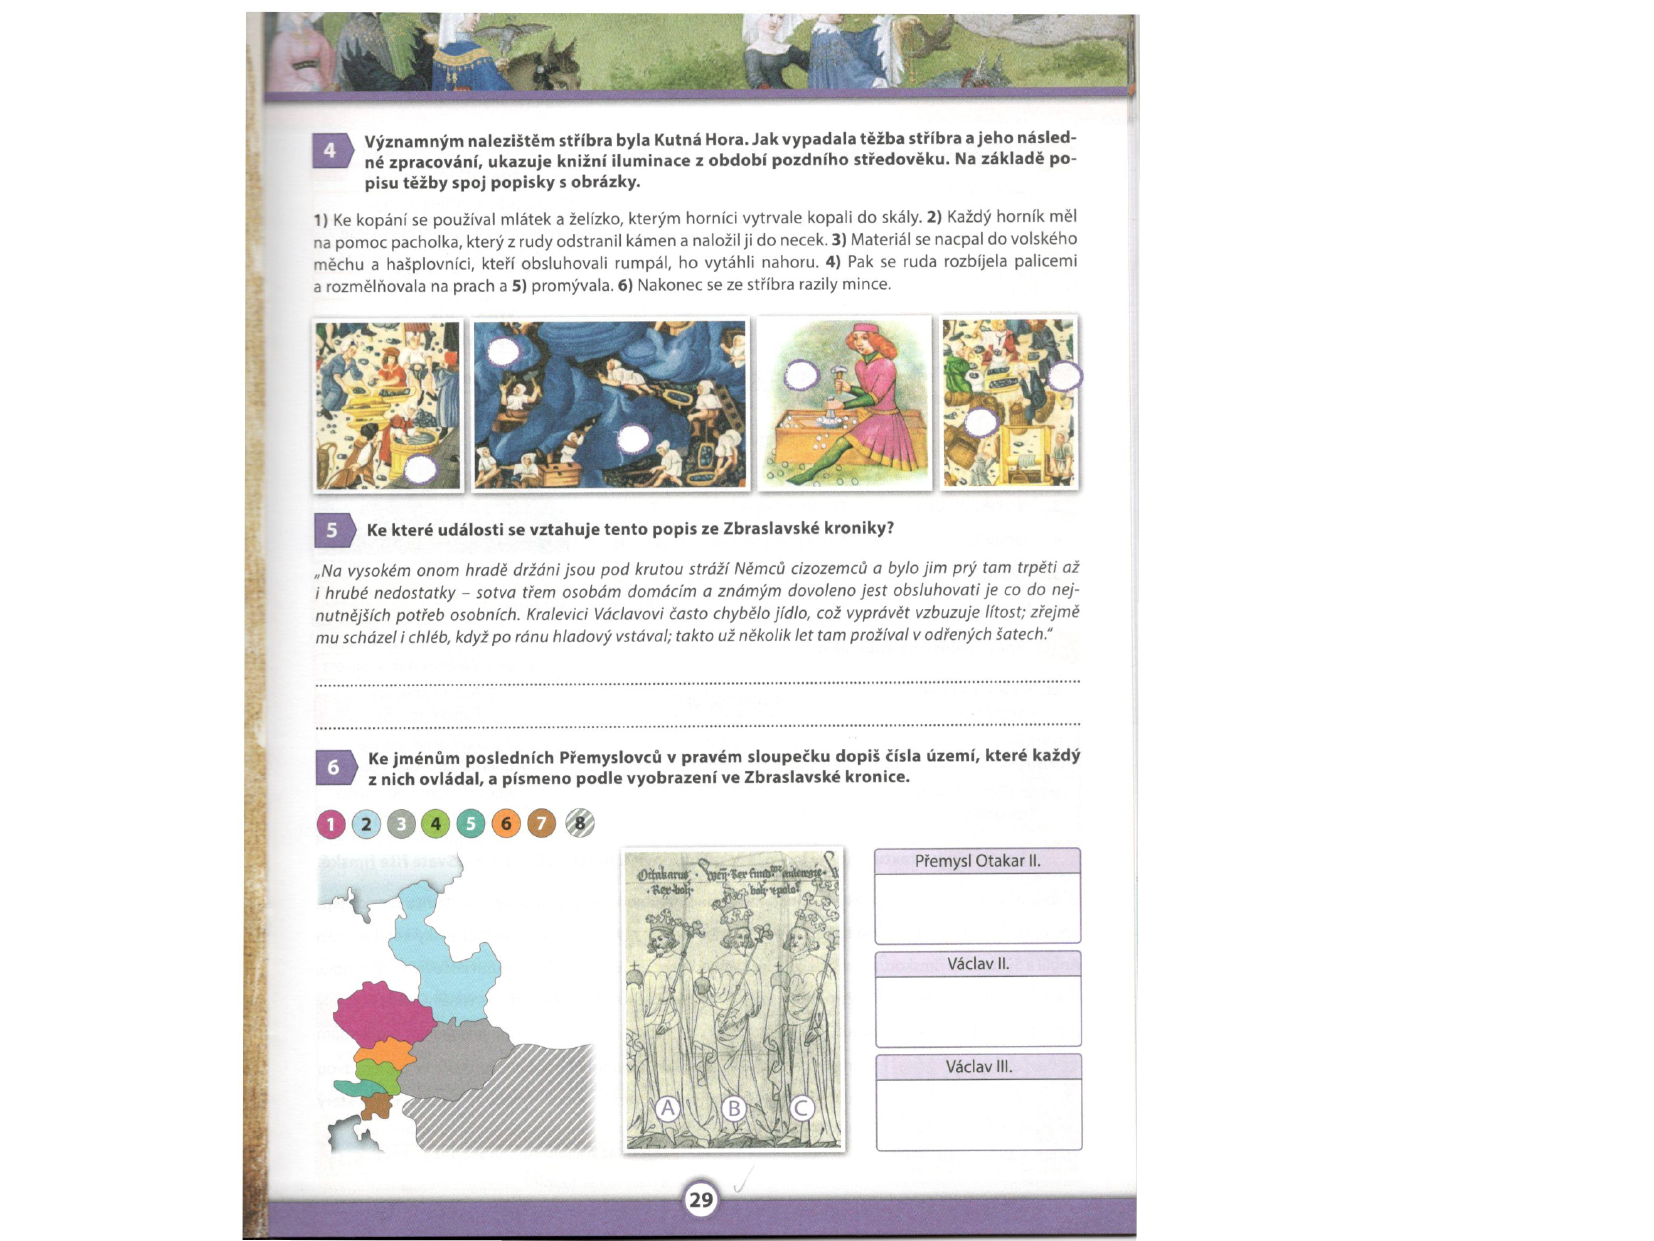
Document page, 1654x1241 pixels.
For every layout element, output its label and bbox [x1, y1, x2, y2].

picture [234, 0, 1140, 1241]
